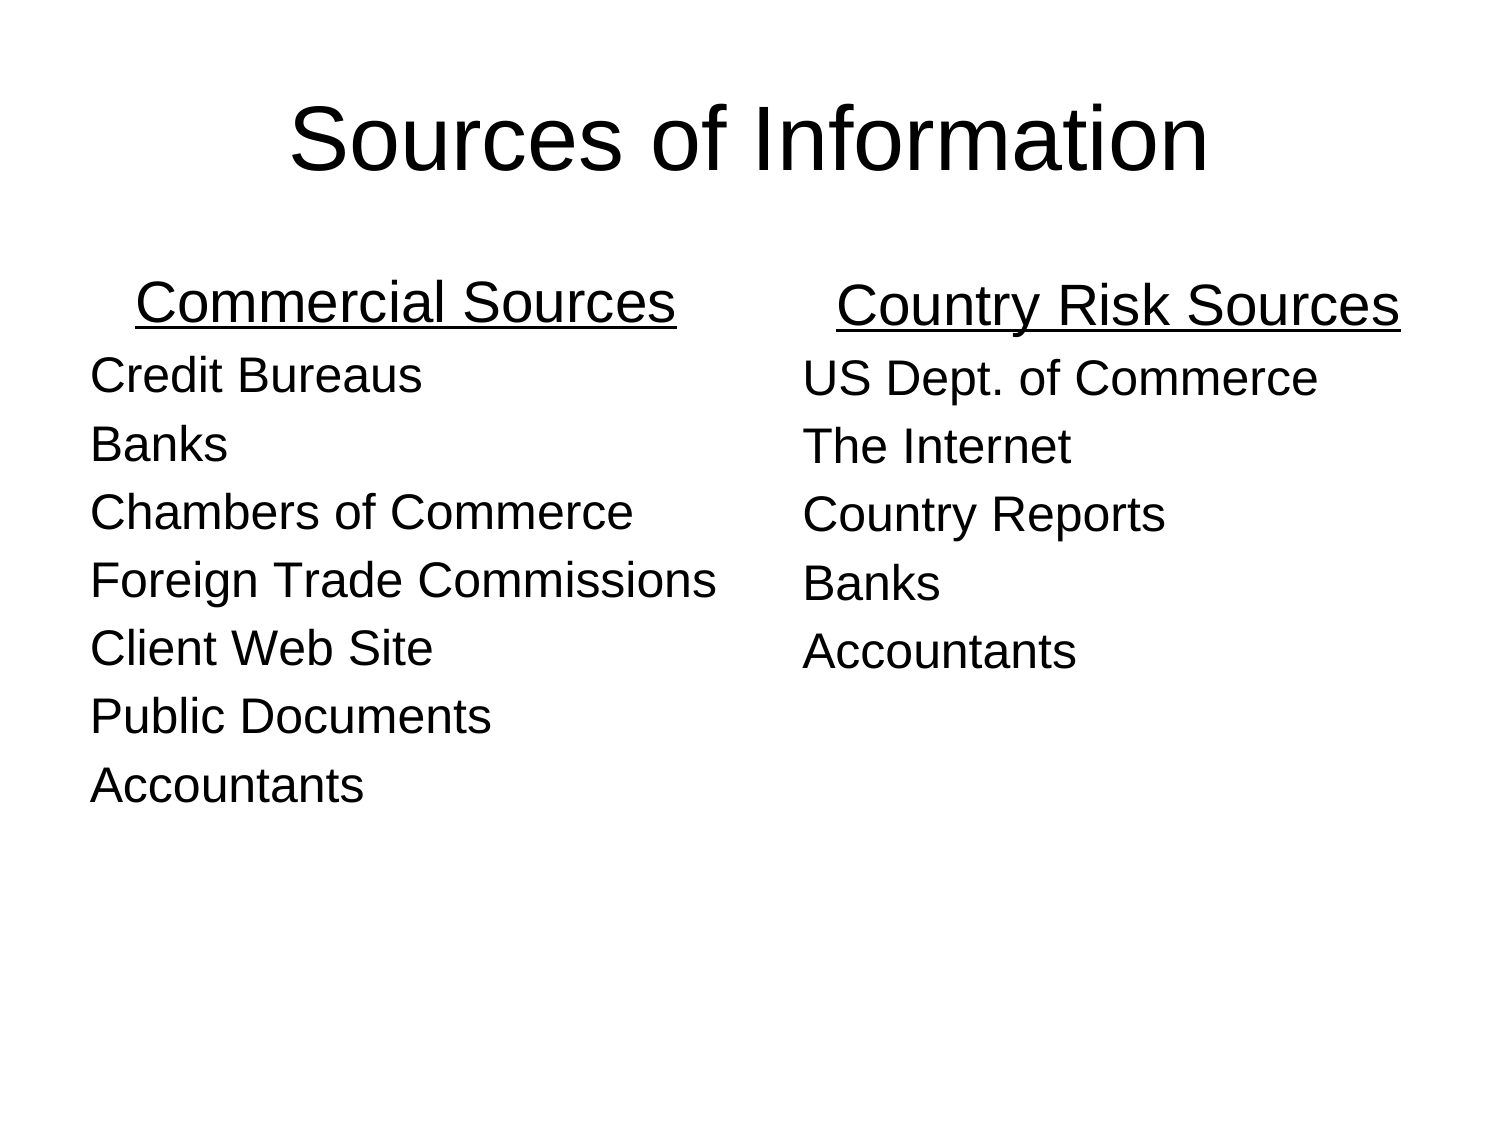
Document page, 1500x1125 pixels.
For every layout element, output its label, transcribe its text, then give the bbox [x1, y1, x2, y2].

list Country Risk Sources US Dept. of Commerce The Internet Country Reports Banks Accountants [787, 265, 1450, 1008]
title Sources of Information [75, 45, 1426, 233]
list Commercial Sources Credit Bureaus Banks Chambers of Commerce Foreign Trade Commissions Client Web Site Public Documents Accountants [75, 262, 738, 1006]
